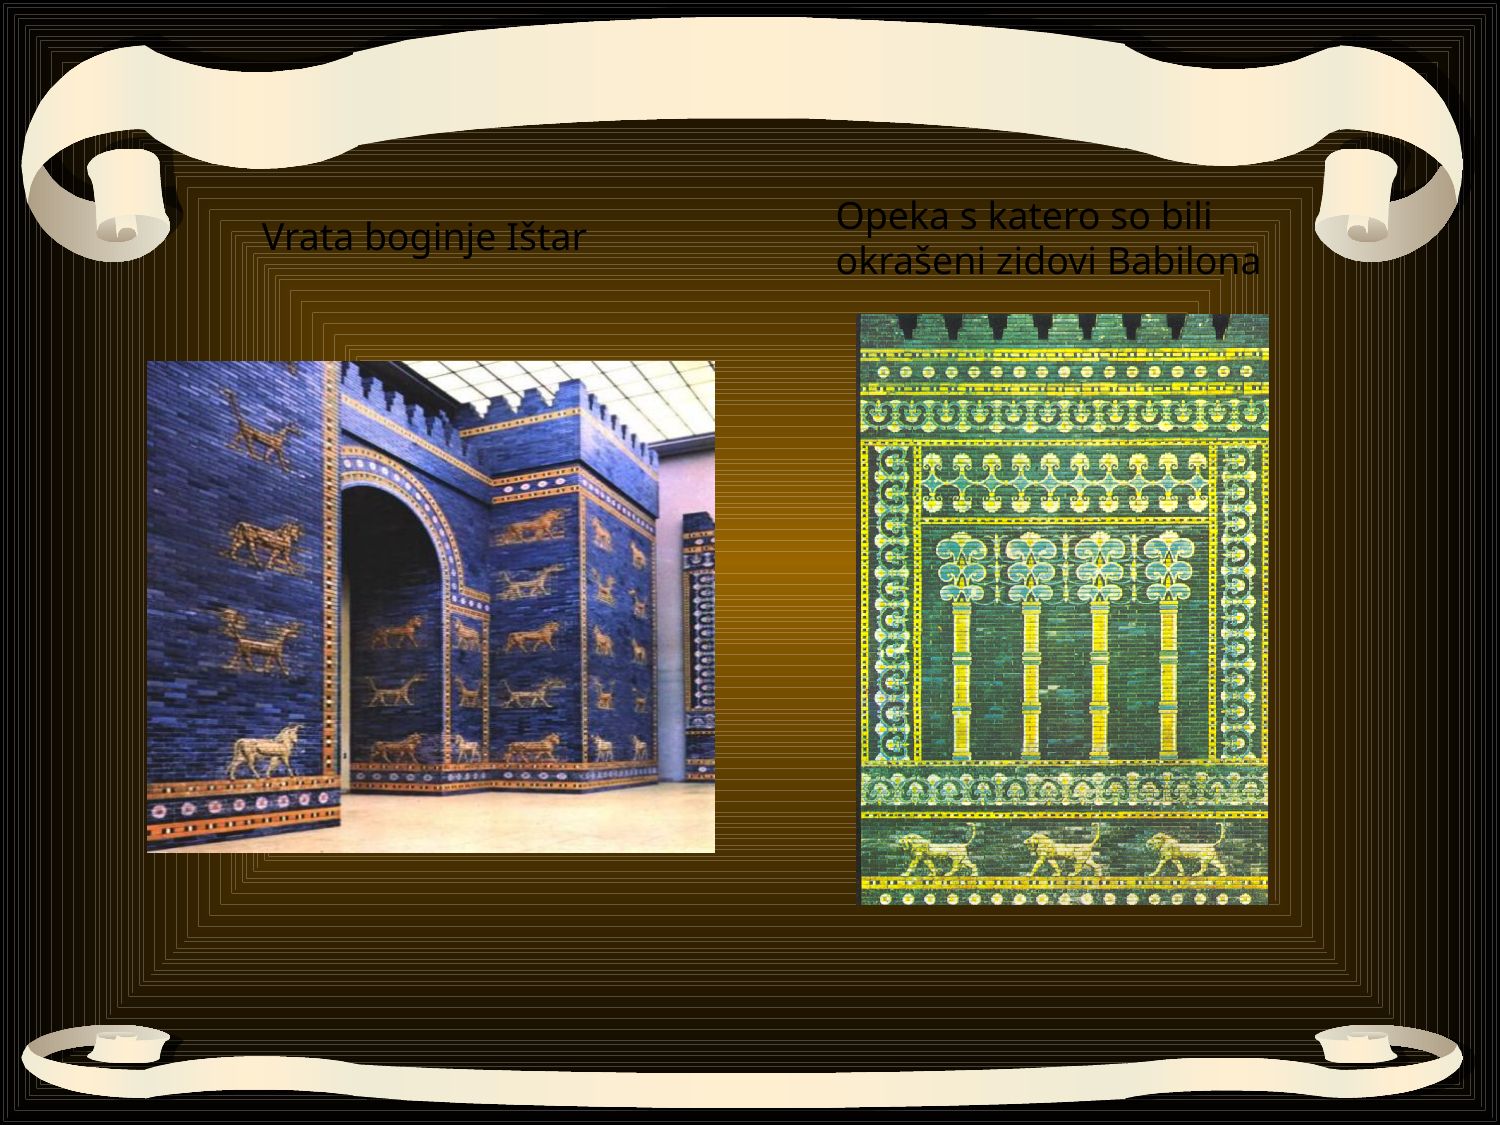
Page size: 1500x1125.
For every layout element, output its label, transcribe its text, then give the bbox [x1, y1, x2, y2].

picture [856, 314, 1269, 905]
text_box Vrata boginje Ištar [247, 205, 603, 266]
text_box Opeka s katero so bili okrašeni zidovi Babilona [820, 184, 1376, 290]
picture [147, 361, 715, 853]
